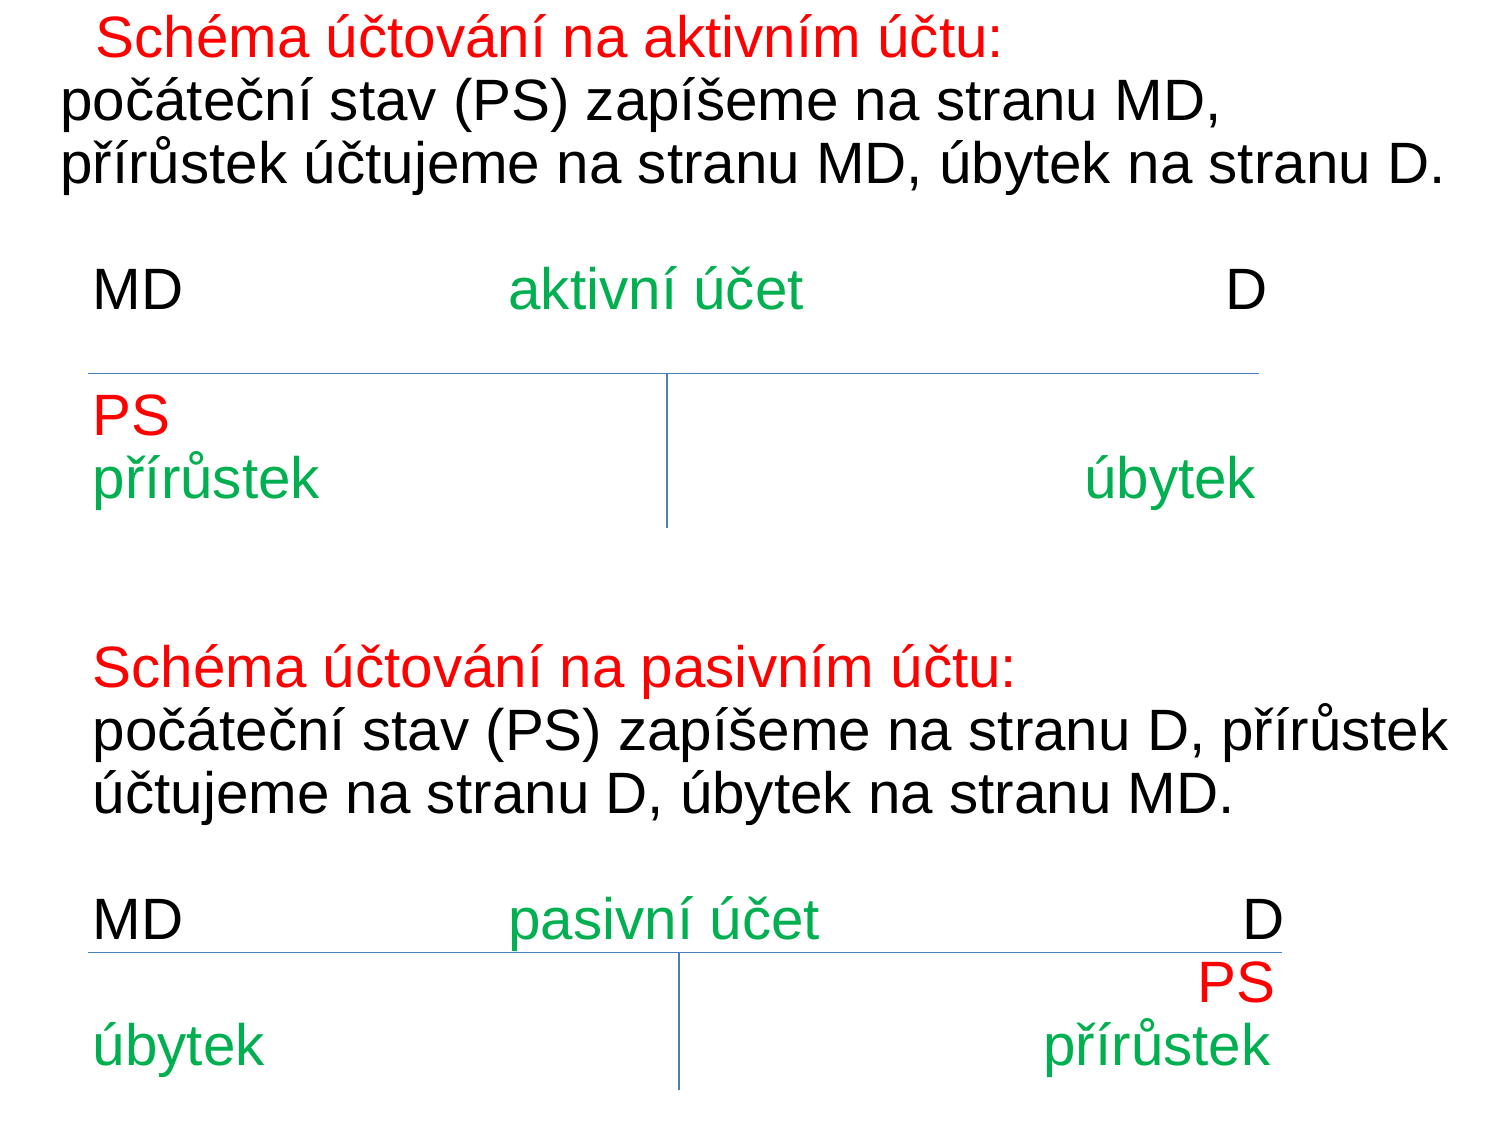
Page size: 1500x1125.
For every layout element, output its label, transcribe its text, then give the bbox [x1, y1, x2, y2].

text_box Schéma účtování na aktivním účtu: počáteční stav (PS) zapíšeme na stranu MD, přírůstek účtujeme na stranu MD, úbytek na stranu D. MD aktivní účet D PS přírůstek úbytek Schéma účtování na pasivním účtu: počáteční stav (PS) zapíšeme na stranu D, přírůstek účtujeme na stranu D, úbytek na stranu MD. MD pasivní účet D PS úbytek přírůstek [29, 0, 1471, 1125]
